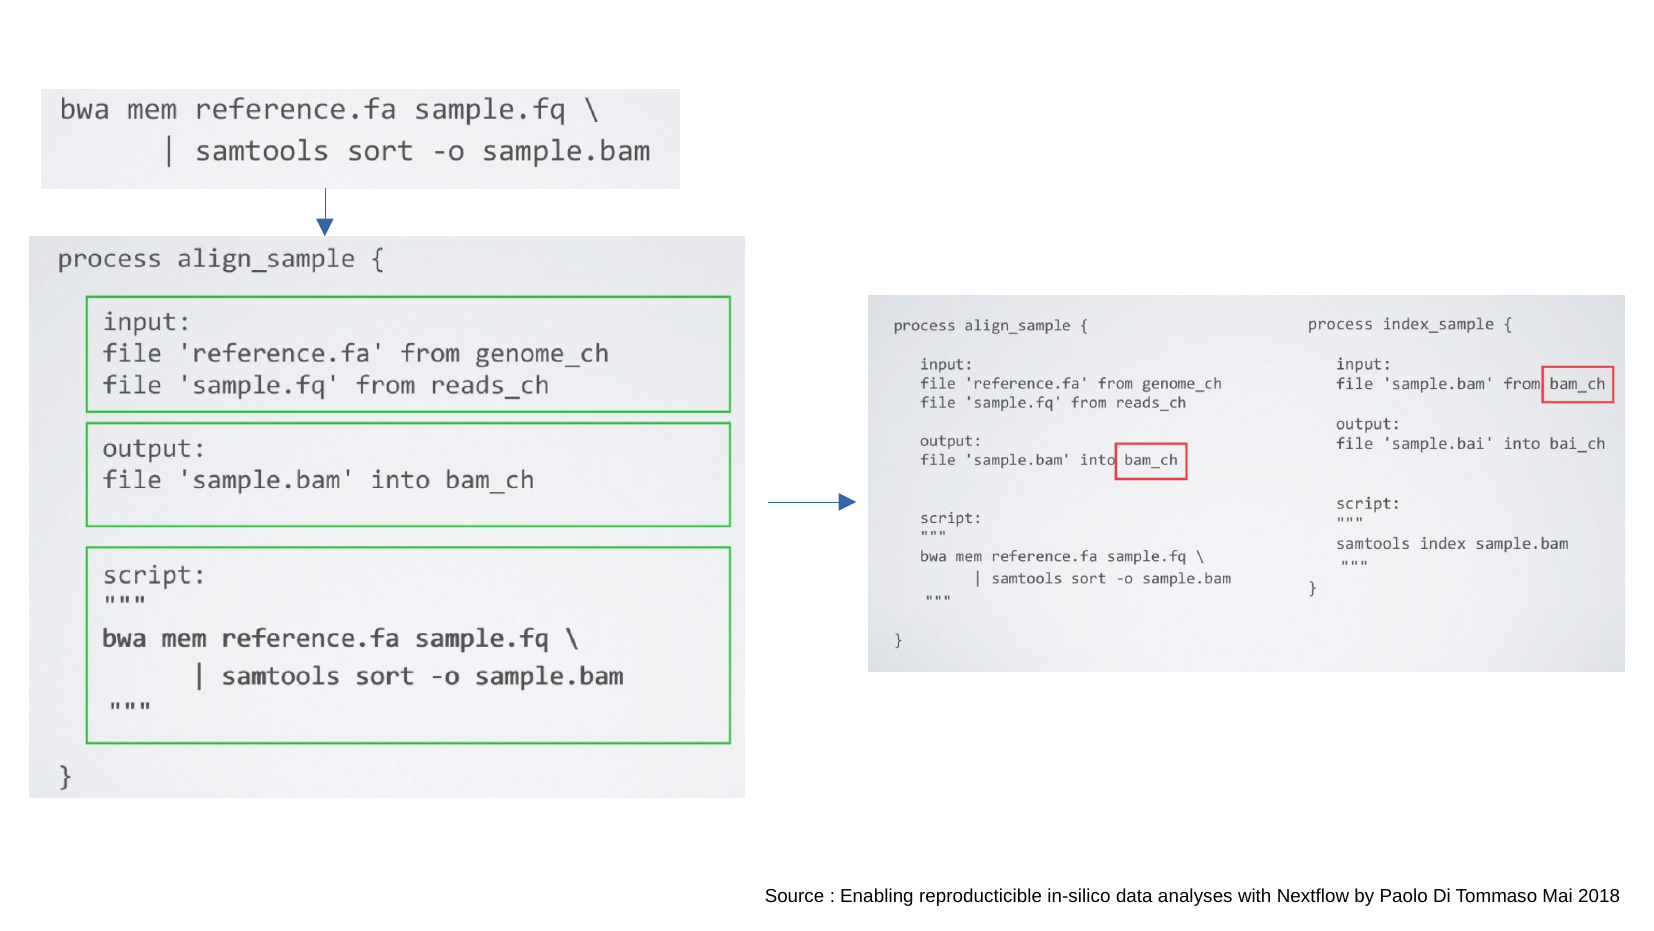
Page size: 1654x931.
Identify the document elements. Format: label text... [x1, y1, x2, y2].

picture [868, 295, 1625, 672]
picture [41, 89, 680, 189]
text_box Source : Enabling reproducticible in-silico data analyses with Nextflow by Paolo Di Tommaso Mai 2018 [750, 878, 1635, 915]
picture [29, 236, 745, 798]
